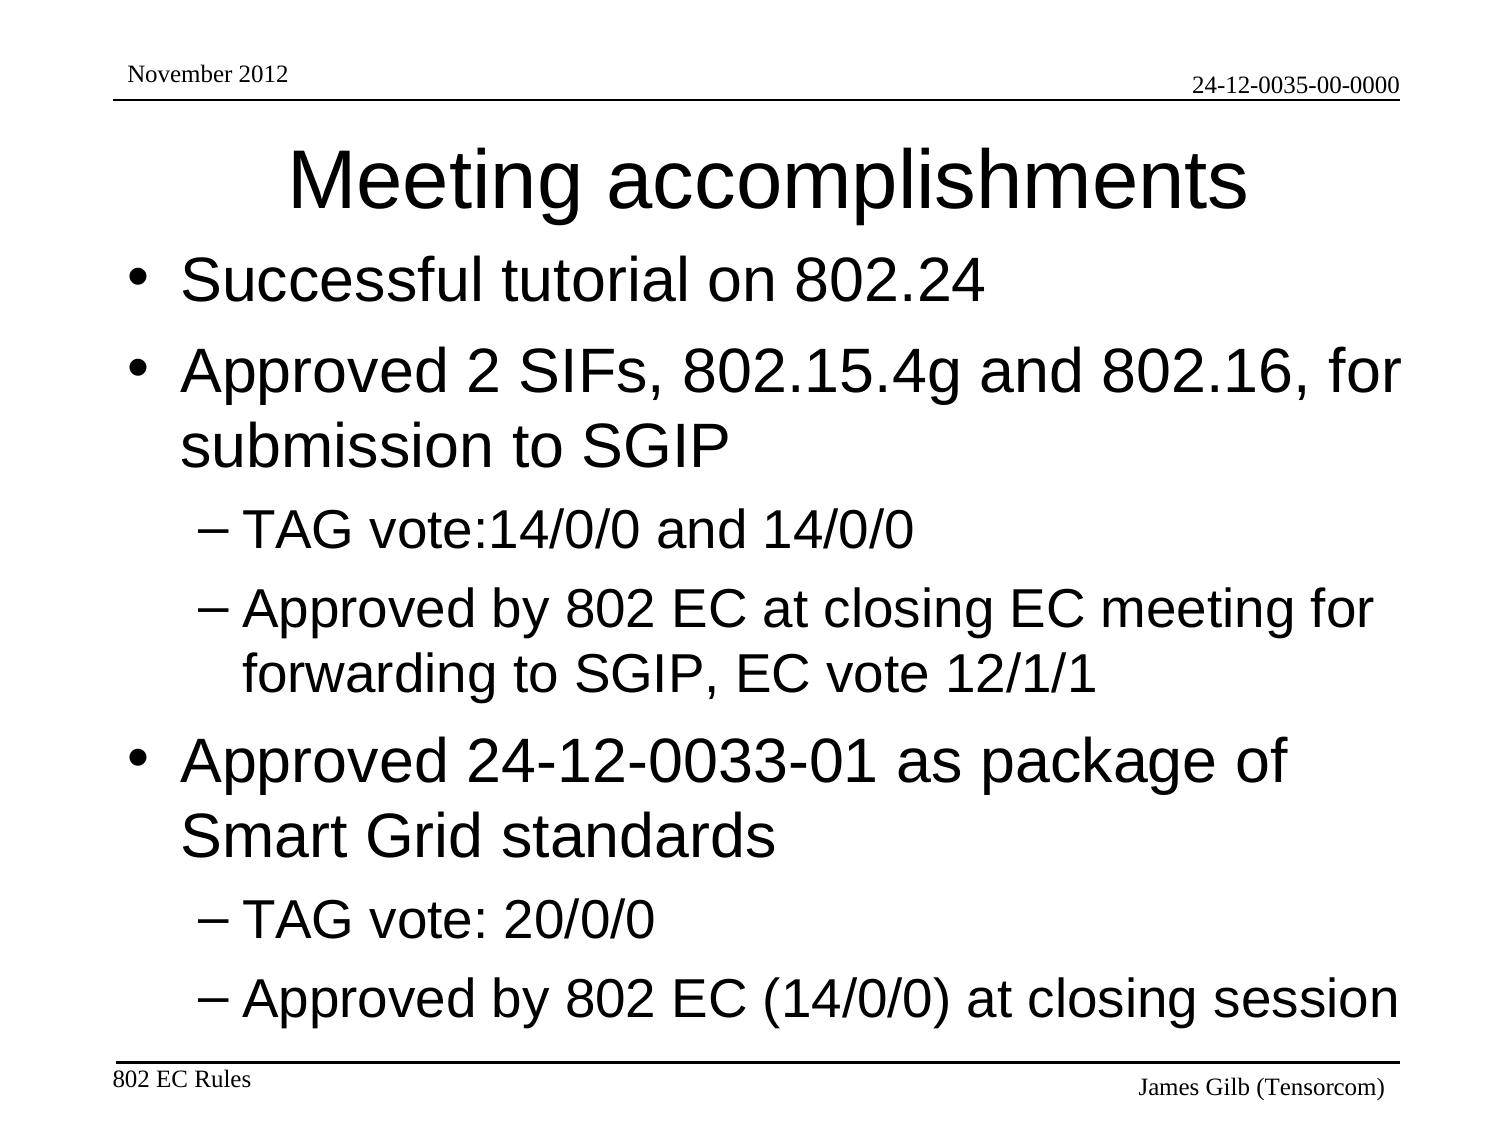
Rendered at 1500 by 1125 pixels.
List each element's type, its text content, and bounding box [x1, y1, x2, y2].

title Meeting accomplishments [112, 112, 1426, 230]
list Successful tutorial on 802.24 Approved 2 SIFs, 802.15.4g and 802.16, for submission to SGIP TAG vote:14/0/0 and 14/0/0 Approved by 802 EC at closing EC meeting for forwarding to SGIP, EC vote 12/1/1 Approved 24-12-0033-01 as package of Smart Grid standards TAG vote: 20/0/0 Approved by 802 EC (14/0/0) at closing session [112, 230, 1426, 1051]
